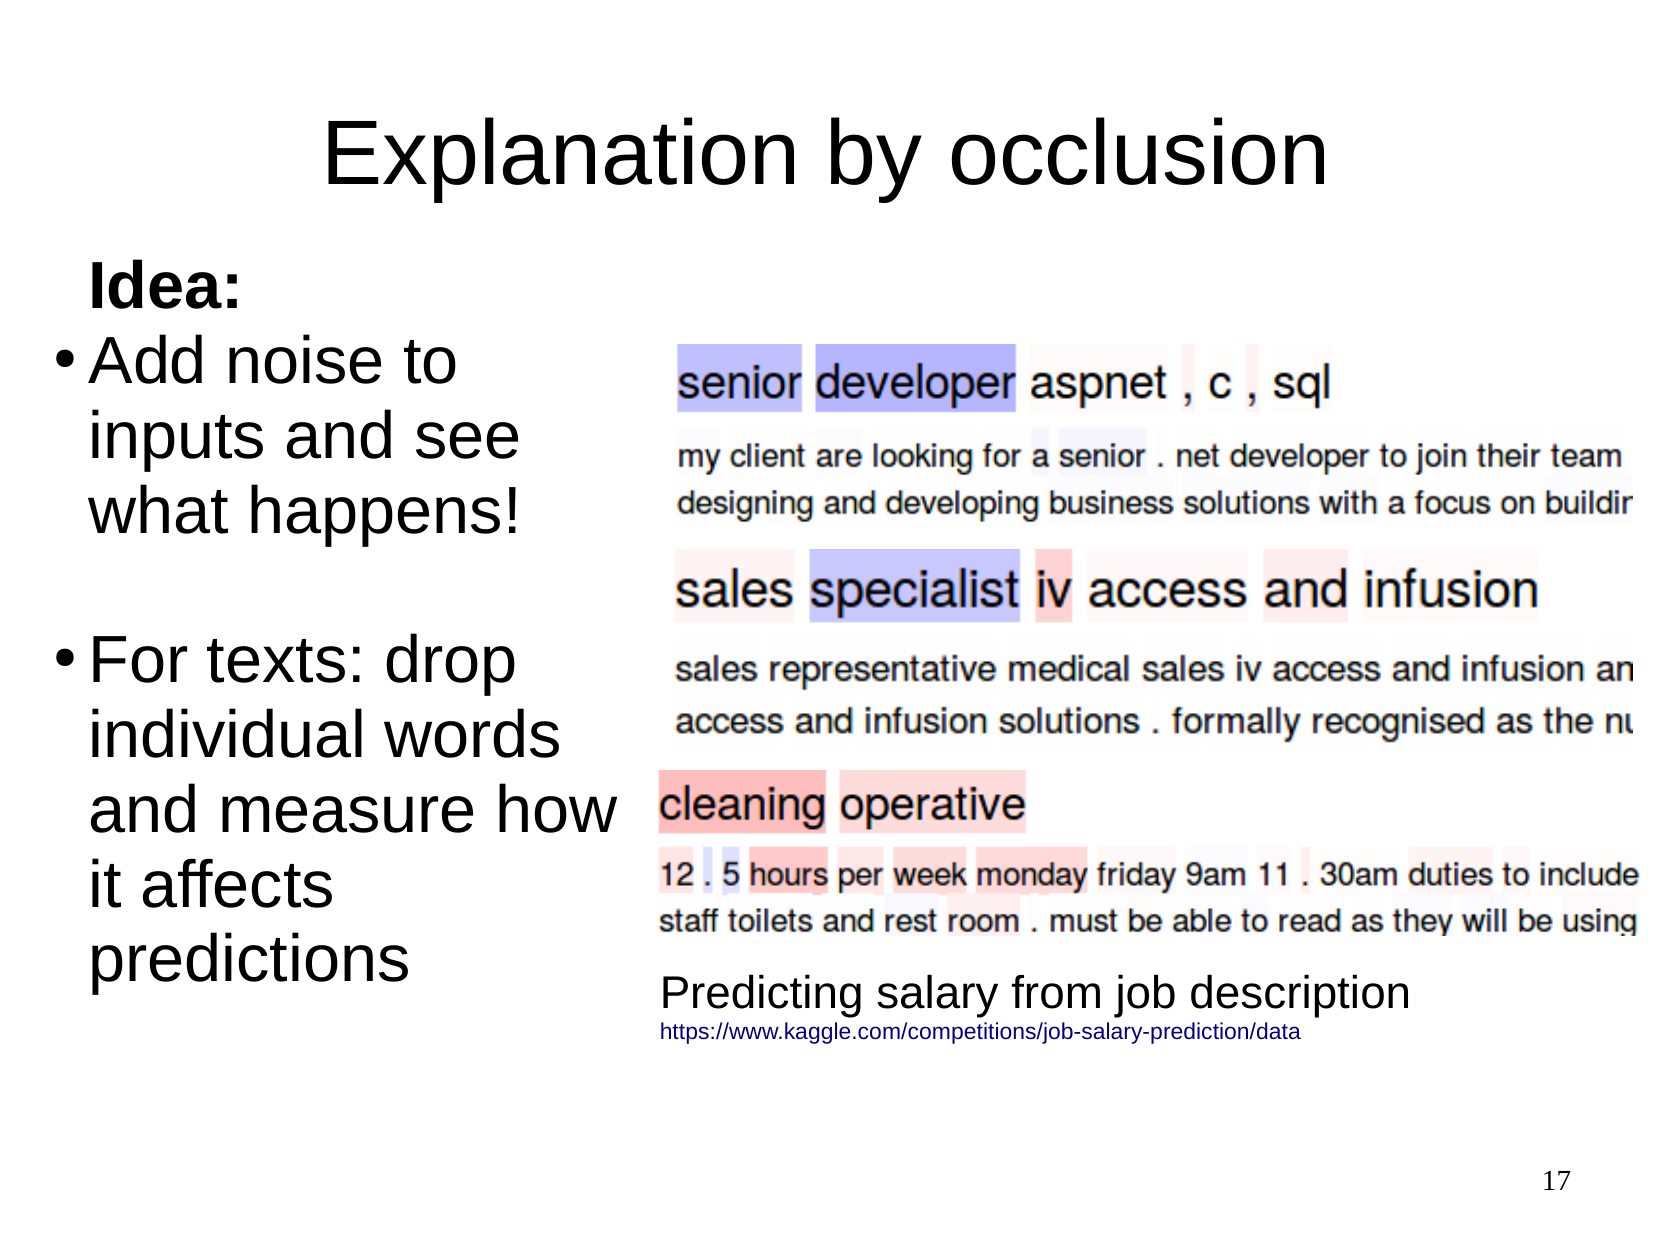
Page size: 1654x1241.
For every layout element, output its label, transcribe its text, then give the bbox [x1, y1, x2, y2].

text_box Predicting salary from job description https://www.kaggle.com/competitions/job-salary-prediction/data [645, 960, 1501, 1052]
subtitle Idea: Add noise to inputs and see what happens! For texts: drop individual words and measure how it affects predictions [53, 248, 646, 997]
picture [669, 549, 1633, 750]
title Explanation by occlusion [82, 49, 1571, 257]
picture [672, 344, 1633, 526]
picture [642, 770, 1649, 936]
